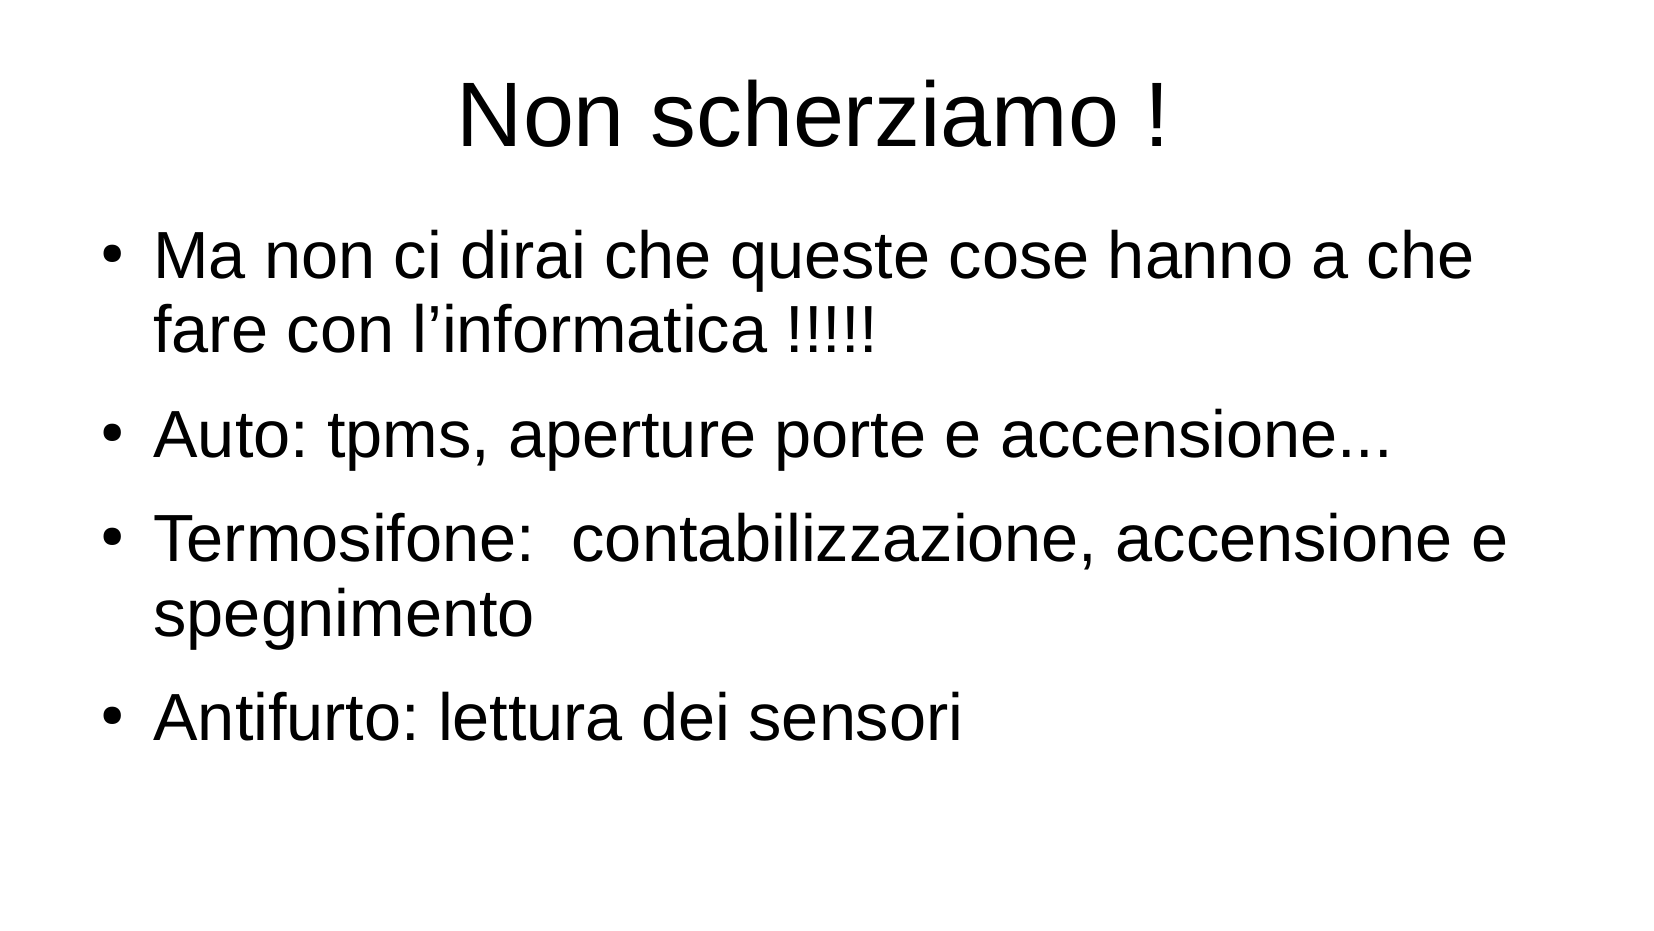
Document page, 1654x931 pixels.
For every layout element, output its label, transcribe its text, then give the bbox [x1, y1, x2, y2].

title Non scherziamo ! [82, 37, 1571, 193]
list Ma non ci dirai che queste cose hanno a che fare con l’informatica !!!!! Auto: tpms, aperture porte e accensione... Termosifone: contabilizzazione, accensione e spegnimento Antifurto: lettura dei sensori [82, 217, 1571, 758]
